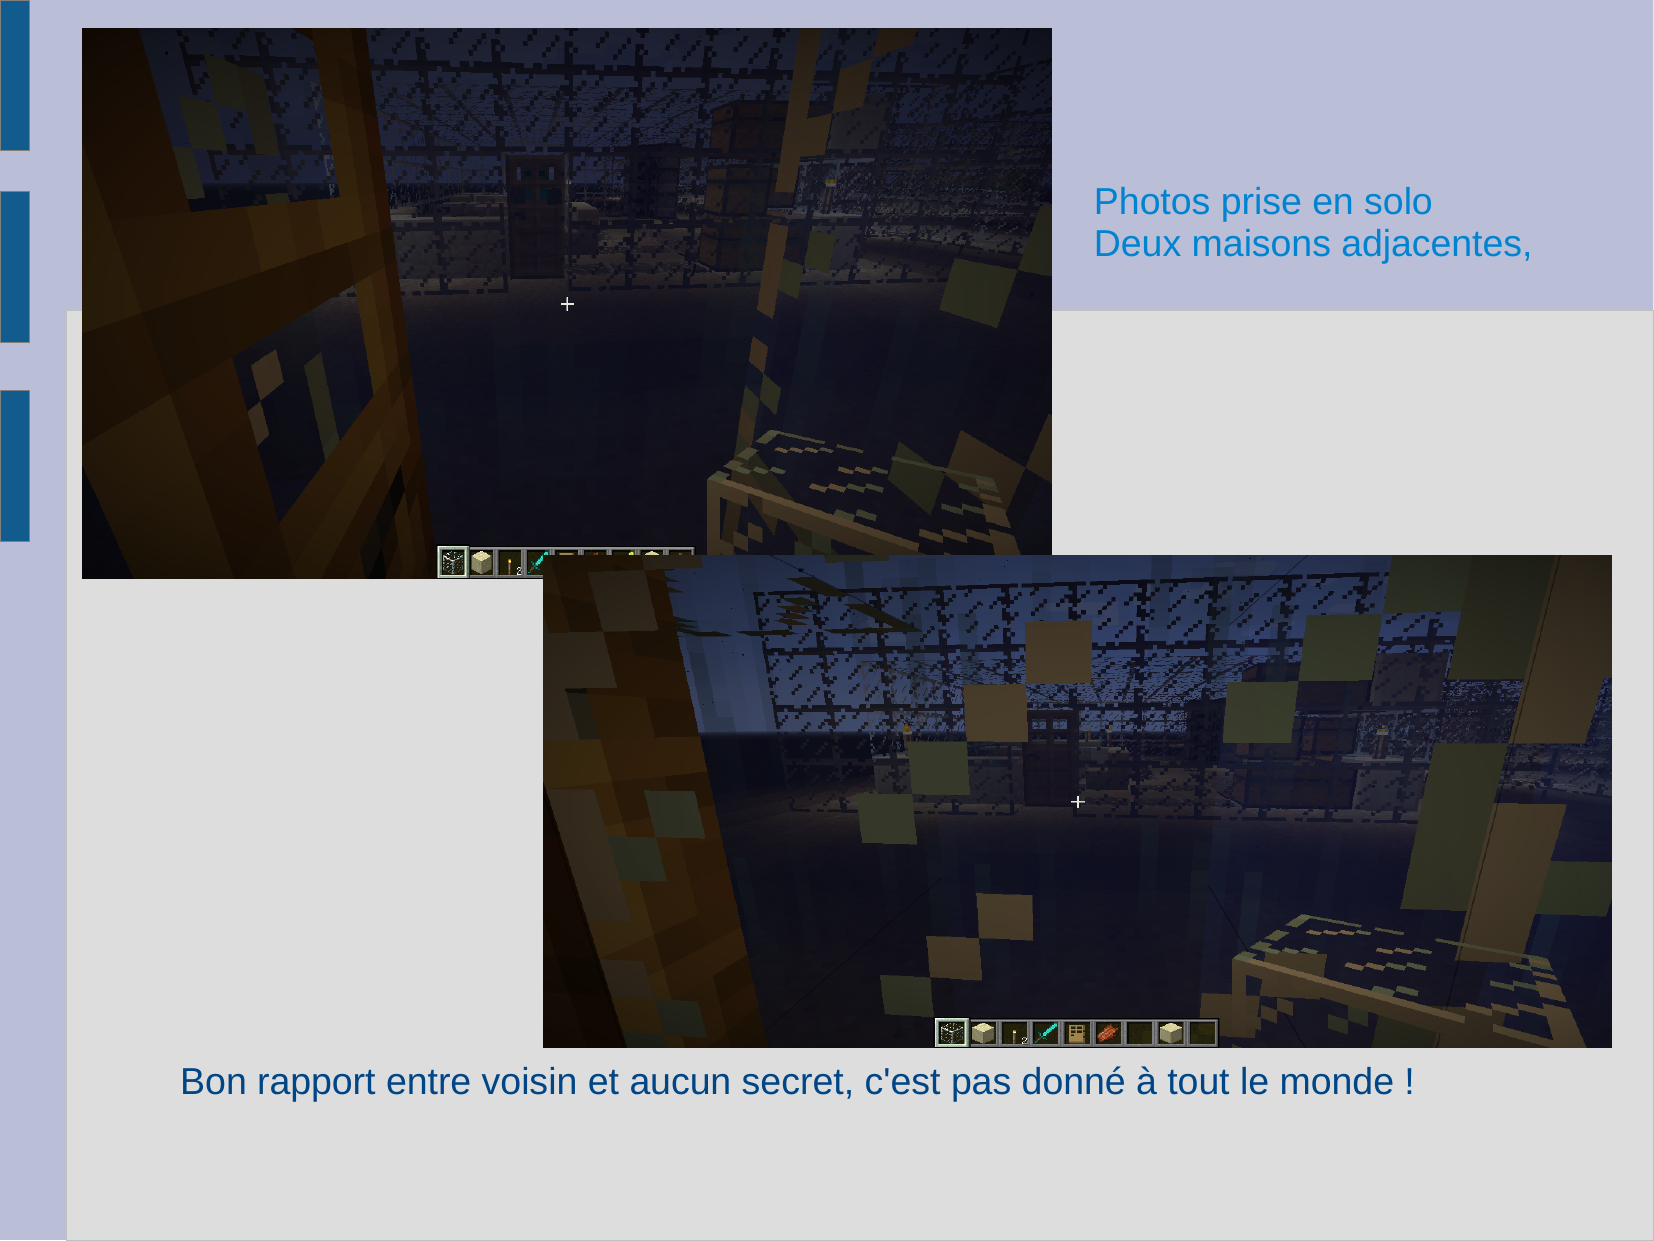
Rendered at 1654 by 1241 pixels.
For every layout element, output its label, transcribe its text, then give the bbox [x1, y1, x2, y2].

text_box Bon rapport entre voisin et aucun secret, c'est pas donné à tout le monde ! [165, 1053, 1430, 1111]
picture [82, 28, 1612, 1048]
text_box Photos prise en solo Deux maisons adjacentes, [1079, 172, 1548, 272]
